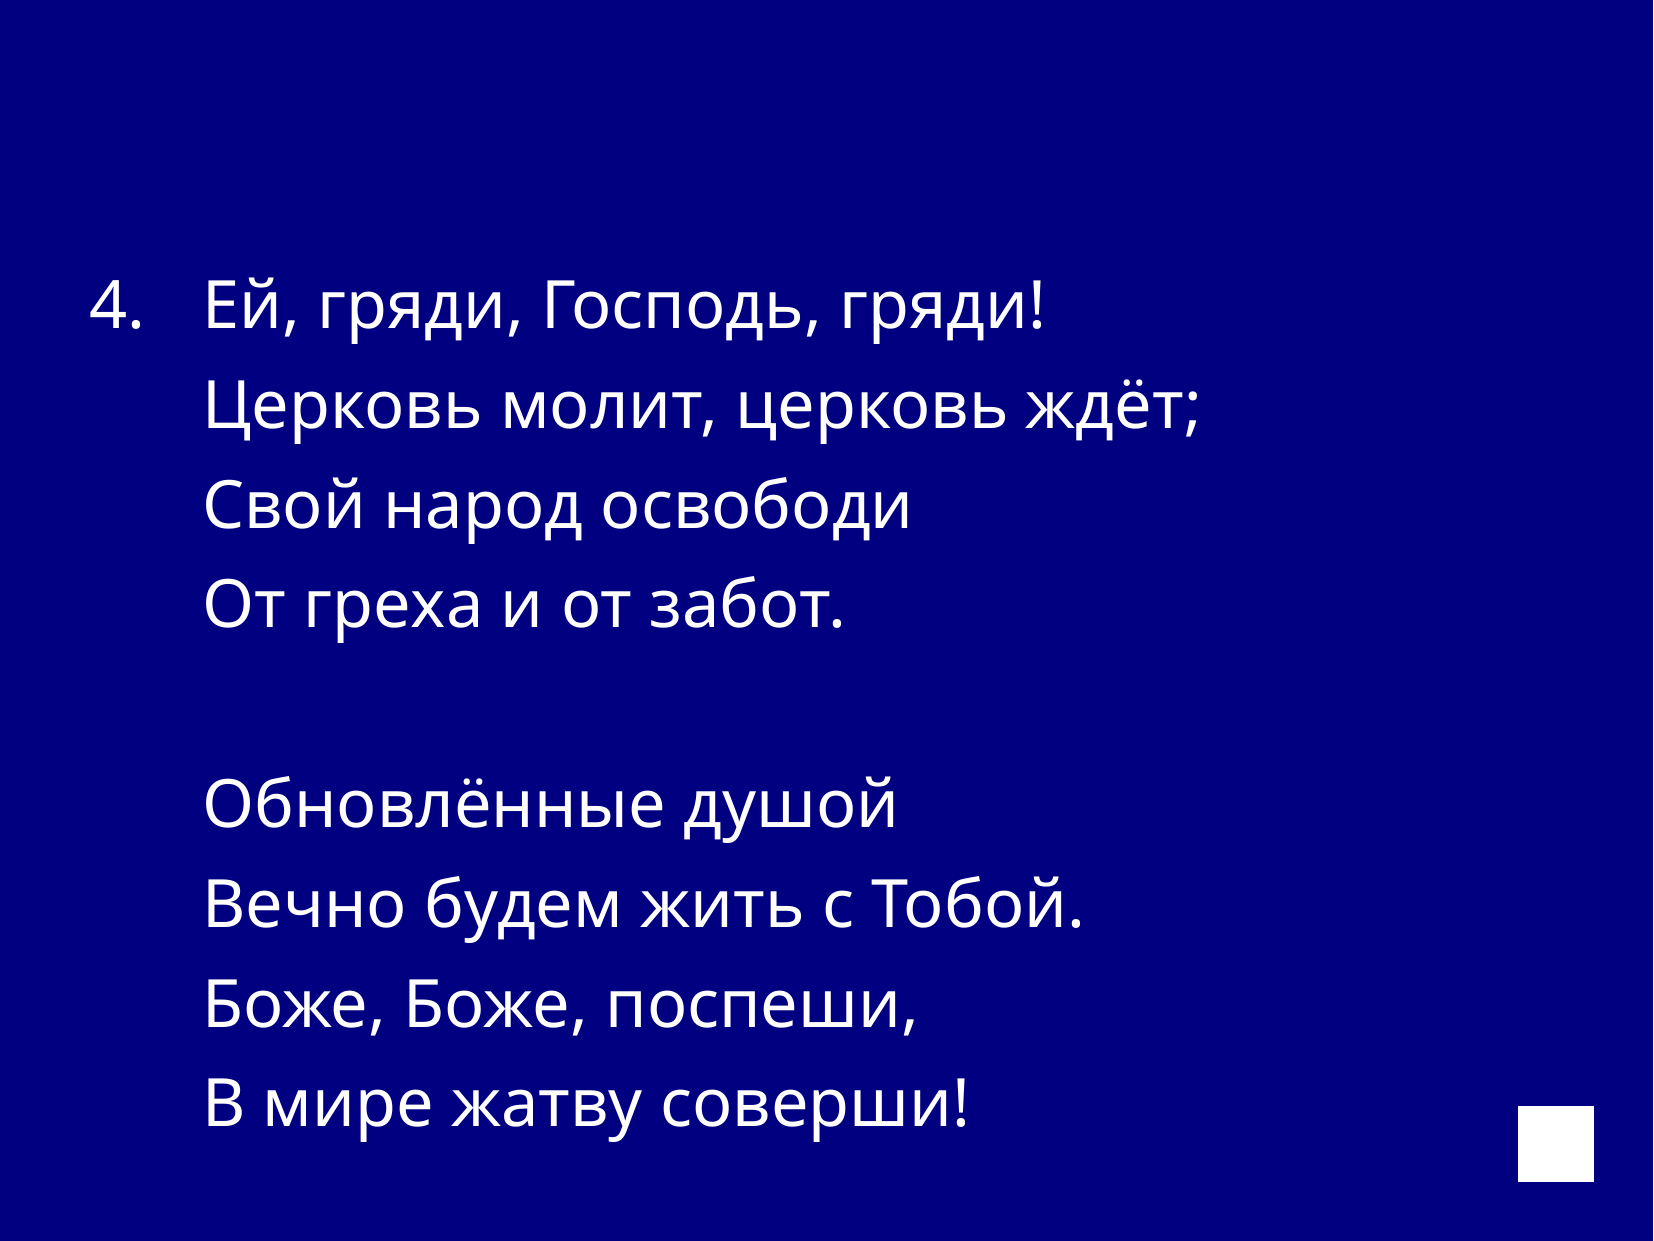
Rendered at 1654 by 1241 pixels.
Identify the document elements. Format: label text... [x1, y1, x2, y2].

text_box [1518, 1106, 1594, 1182]
text_box 4. Ей, гряди, Господь, гряди! Церковь молит, церковь ждёт; Свой народ освободи От греха и от забот. Обновлённые душой Вечно будем жить с Тобой. Боже, Боже, поспеши, В мире жатву соверши! [75, 150, 1576, 1163]
